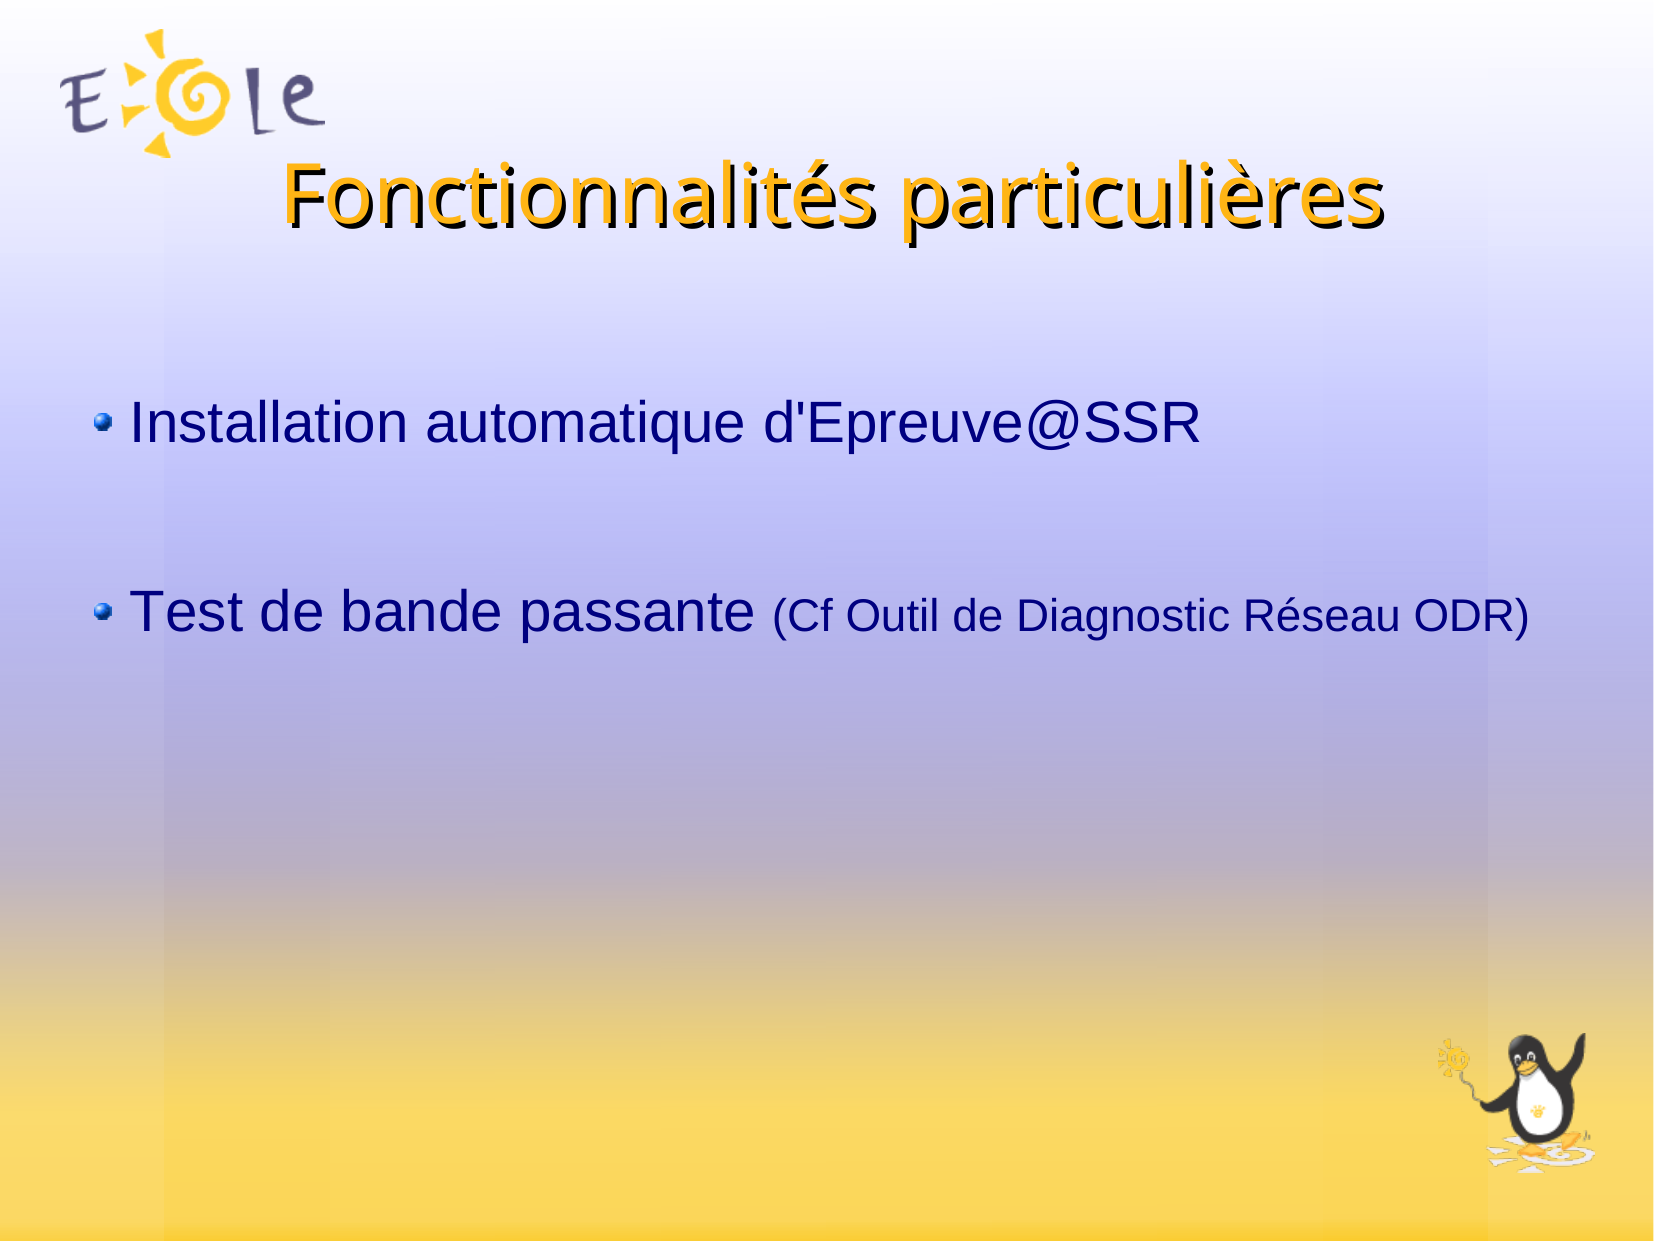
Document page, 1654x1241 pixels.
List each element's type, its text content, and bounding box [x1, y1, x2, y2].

title Fonctionnalités particulières [88, 88, 1577, 295]
picture [0, 0, 1654, 1241]
text_box Installation automatique d'Epreuve@SSR Test de bande passante (Cf Outil de Diagnostic Réseau ODR) [59, 295, 1595, 916]
